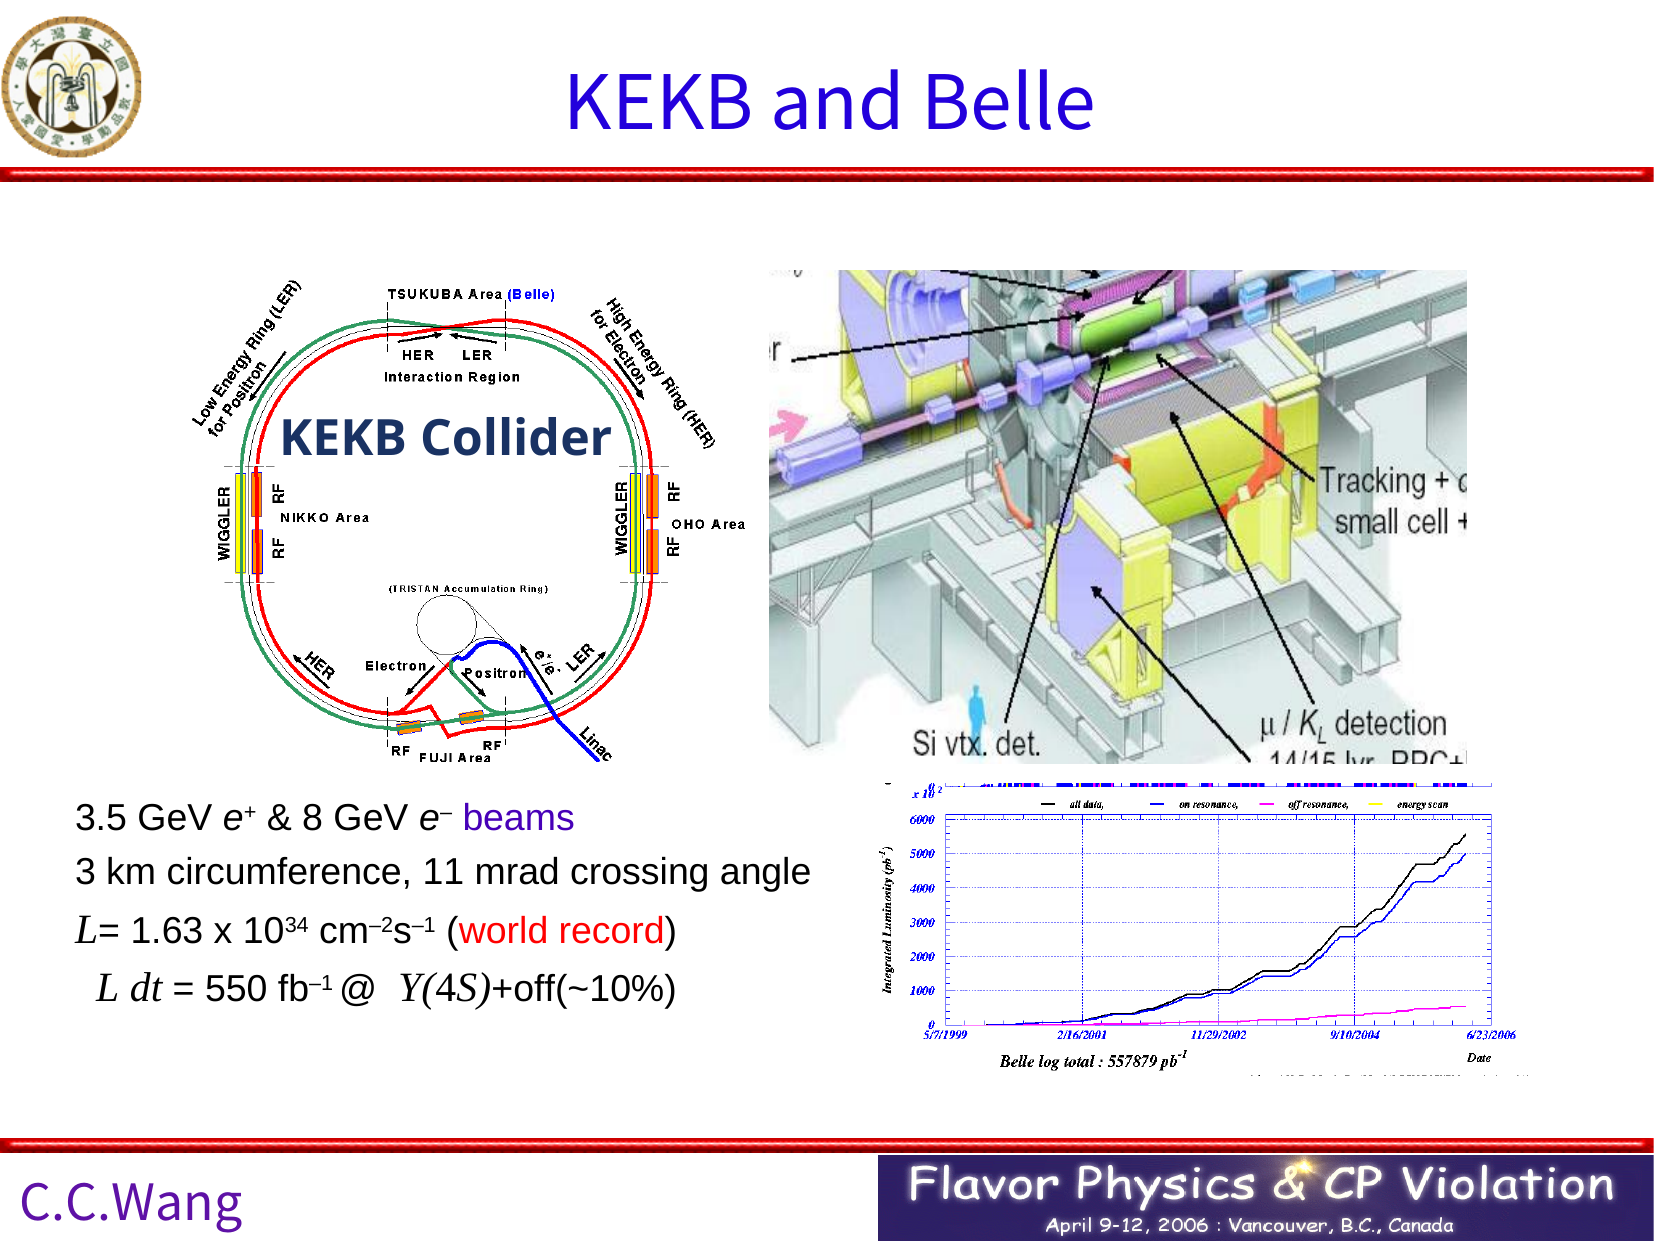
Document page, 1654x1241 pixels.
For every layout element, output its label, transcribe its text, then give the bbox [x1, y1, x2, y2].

picture [878, 1155, 1654, 1241]
picture [0, 167, 1654, 182]
picture [185, 273, 748, 768]
title KEKB and Belle [140, 22, 1520, 173]
picture [872, 783, 1549, 1076]
list 3.5 GeV e+ & 8 GeV e– beams 3 km circumference, 11 mrad crossing angle L= 1.63 x 1034 cm–2s–1 (world record) L dt = 550 fb–1 @ Υ(4S)+off(~10%) [60, 789, 936, 1090]
picture [0, 1138, 1654, 1153]
picture [0, 15, 143, 159]
chart [127, 973, 173, 1036]
text_box KEKB Collider [264, 394, 627, 476]
picture [769, 270, 1467, 764]
